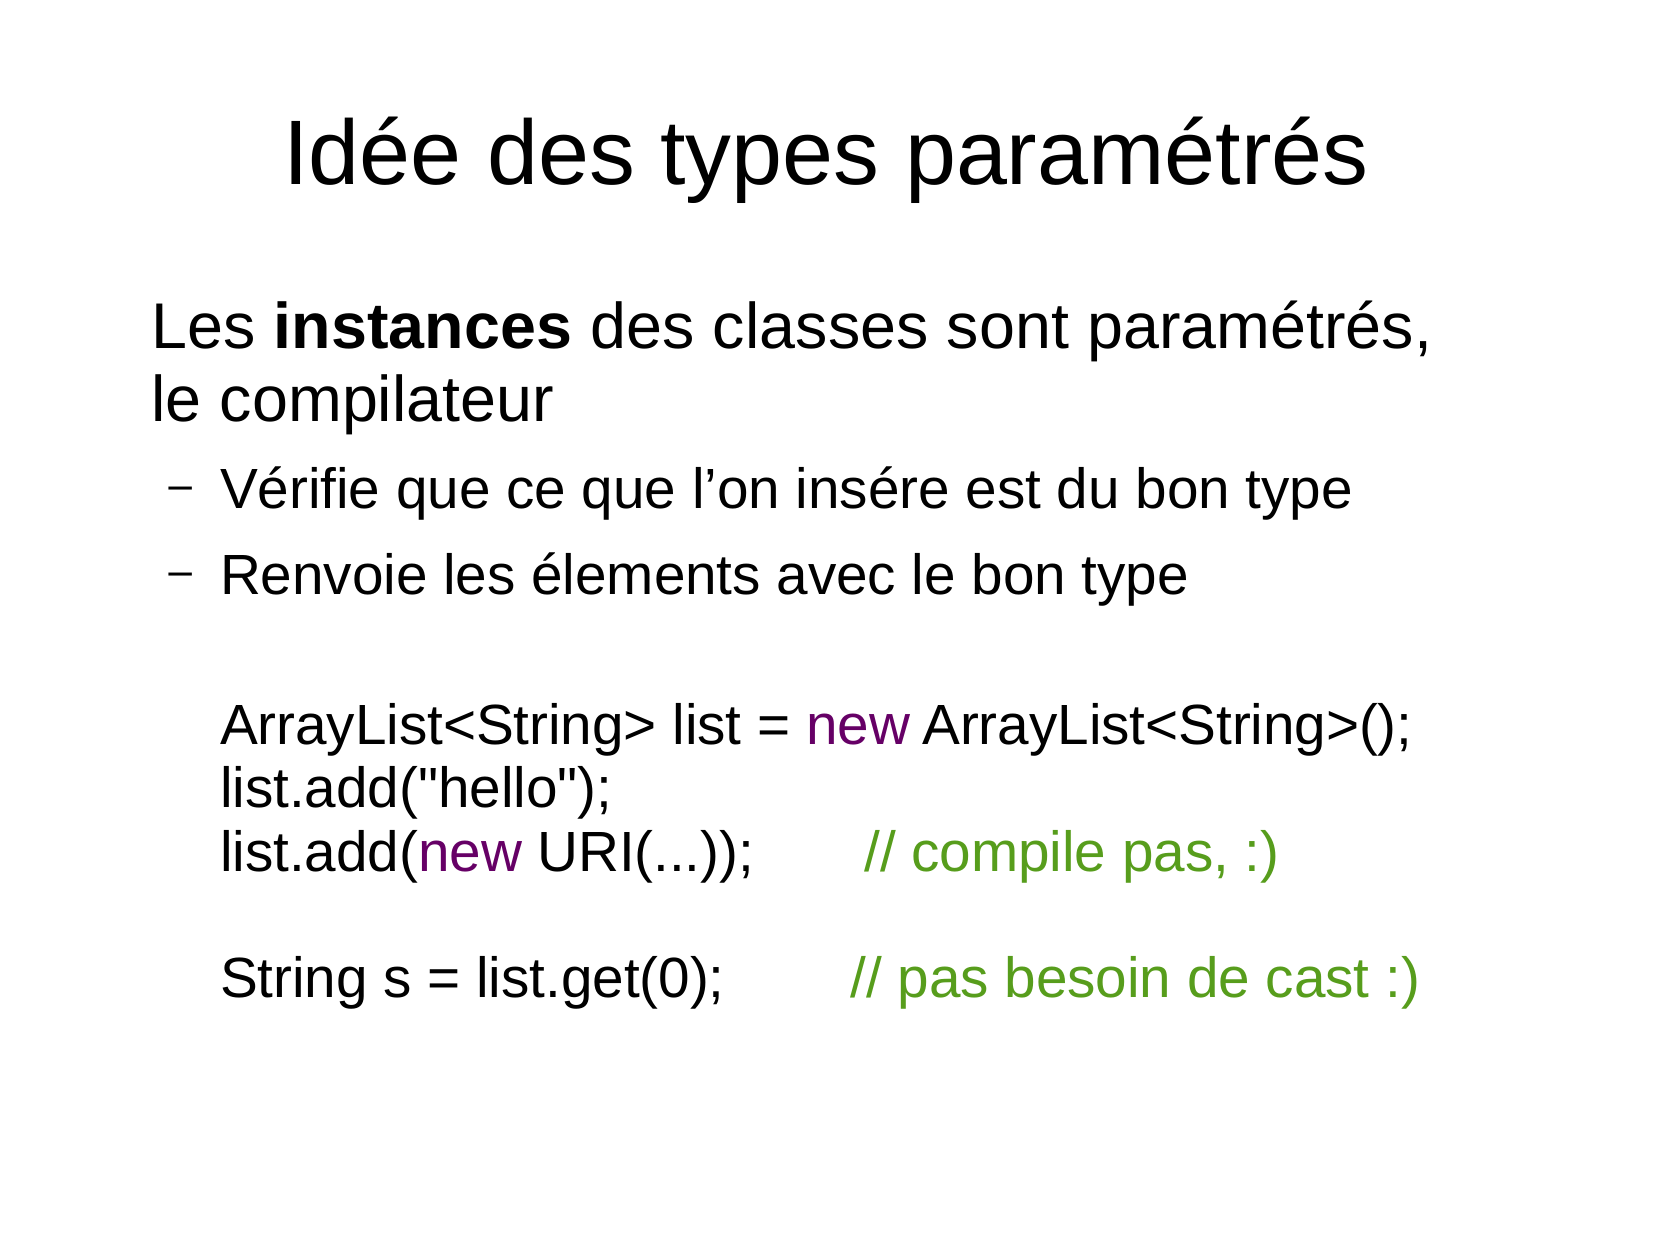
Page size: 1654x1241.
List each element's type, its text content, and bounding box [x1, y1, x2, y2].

list Les instances des classes sont paramétrés, le compilateur Vérifie que ce que l’on insére est du bon type Renvoie les élements avec le bon type ArrayList<String> list = new ArrayList<String>(); list.add("hello"); list.add(new URI(...)); // compile pas, :) String s = list.get(0); // pas besoin de cast :) [82, 290, 1571, 1010]
title Idée des types paramétrés [82, 49, 1571, 257]
